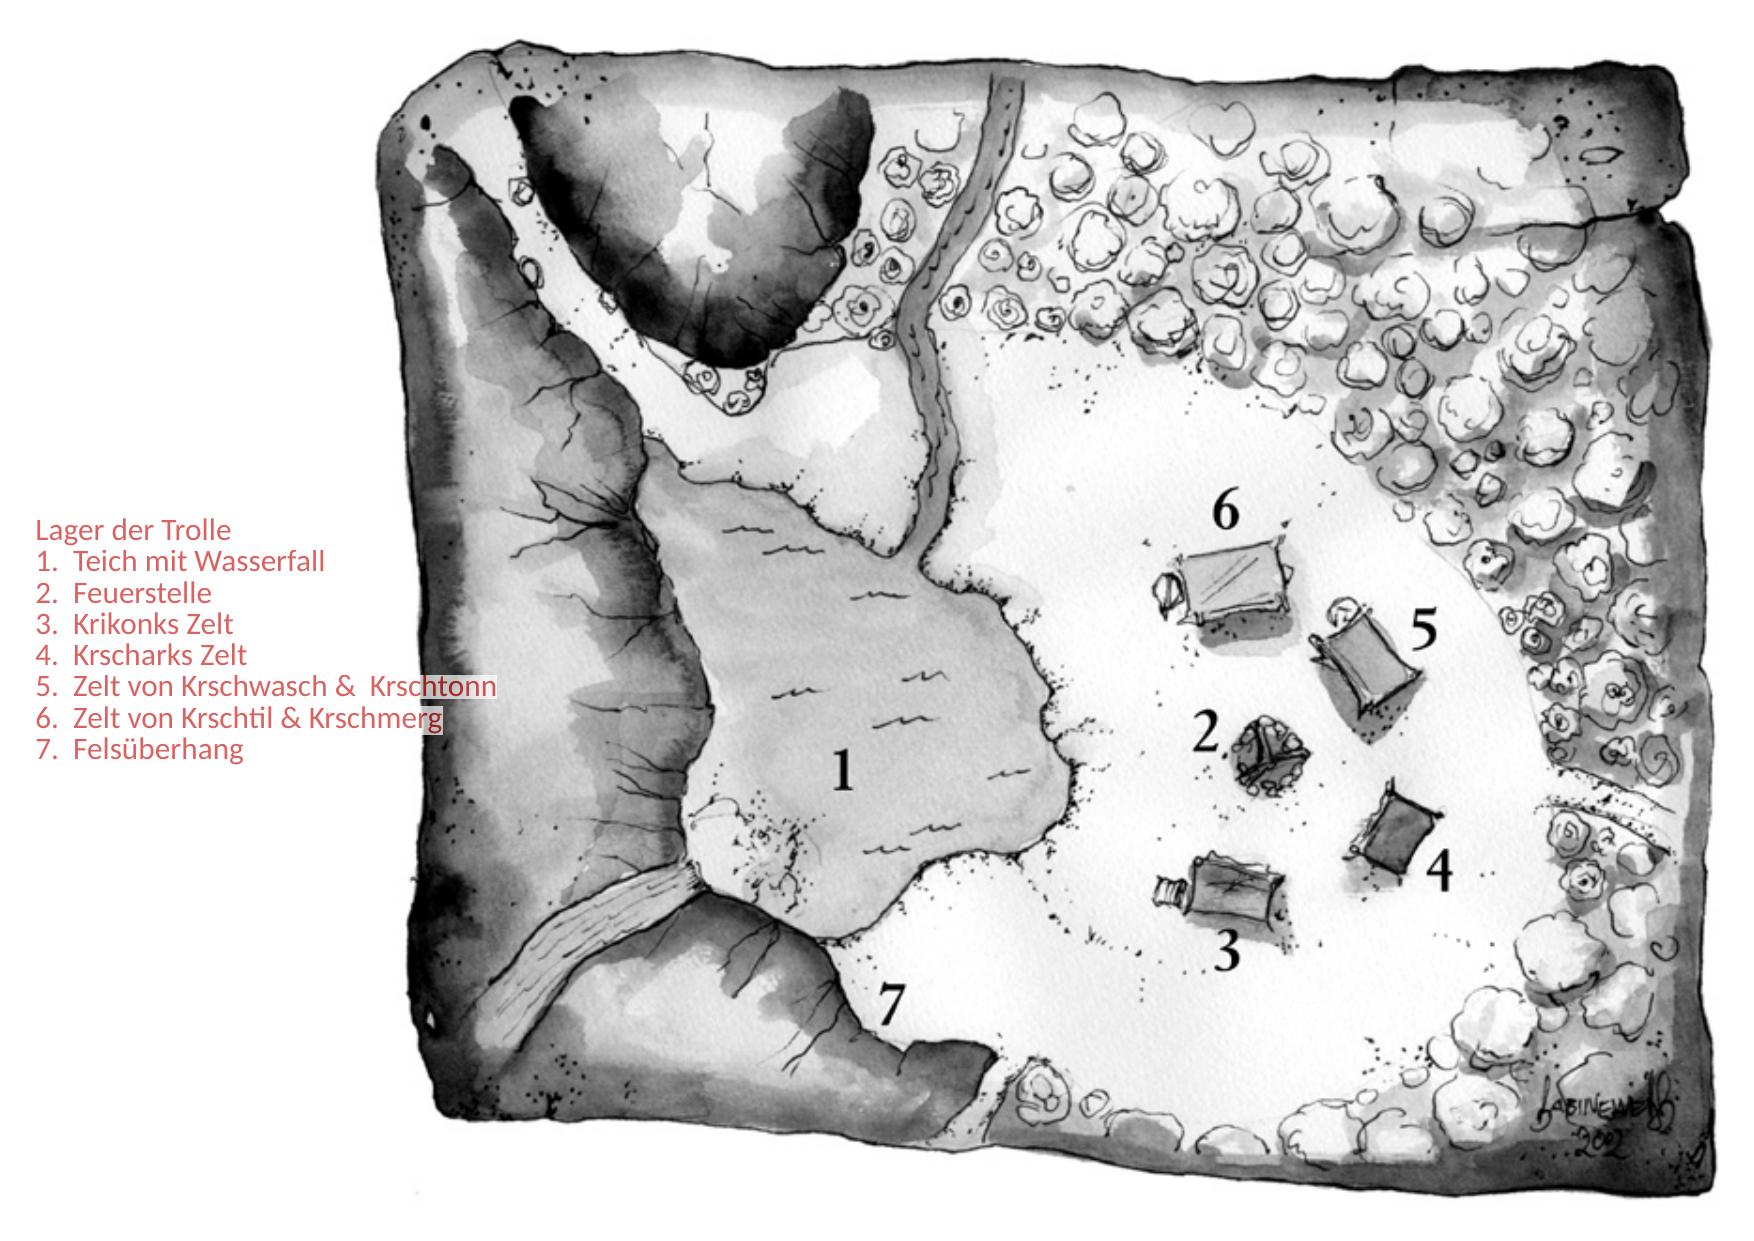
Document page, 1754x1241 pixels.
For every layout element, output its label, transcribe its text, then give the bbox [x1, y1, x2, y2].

picture [368, 21, 1752, 1219]
text_box Lager der Trolle 1. Teich mit Wasserfall 2. Feuerstelle 3. Krikonks Zelt 4. Krscharks Zelt 5. Zelt von Krschwasch & Krschtonn 6. Zelt von Krschtil & Krschmerg 7. Felsüberhang [35, 517, 526, 768]
